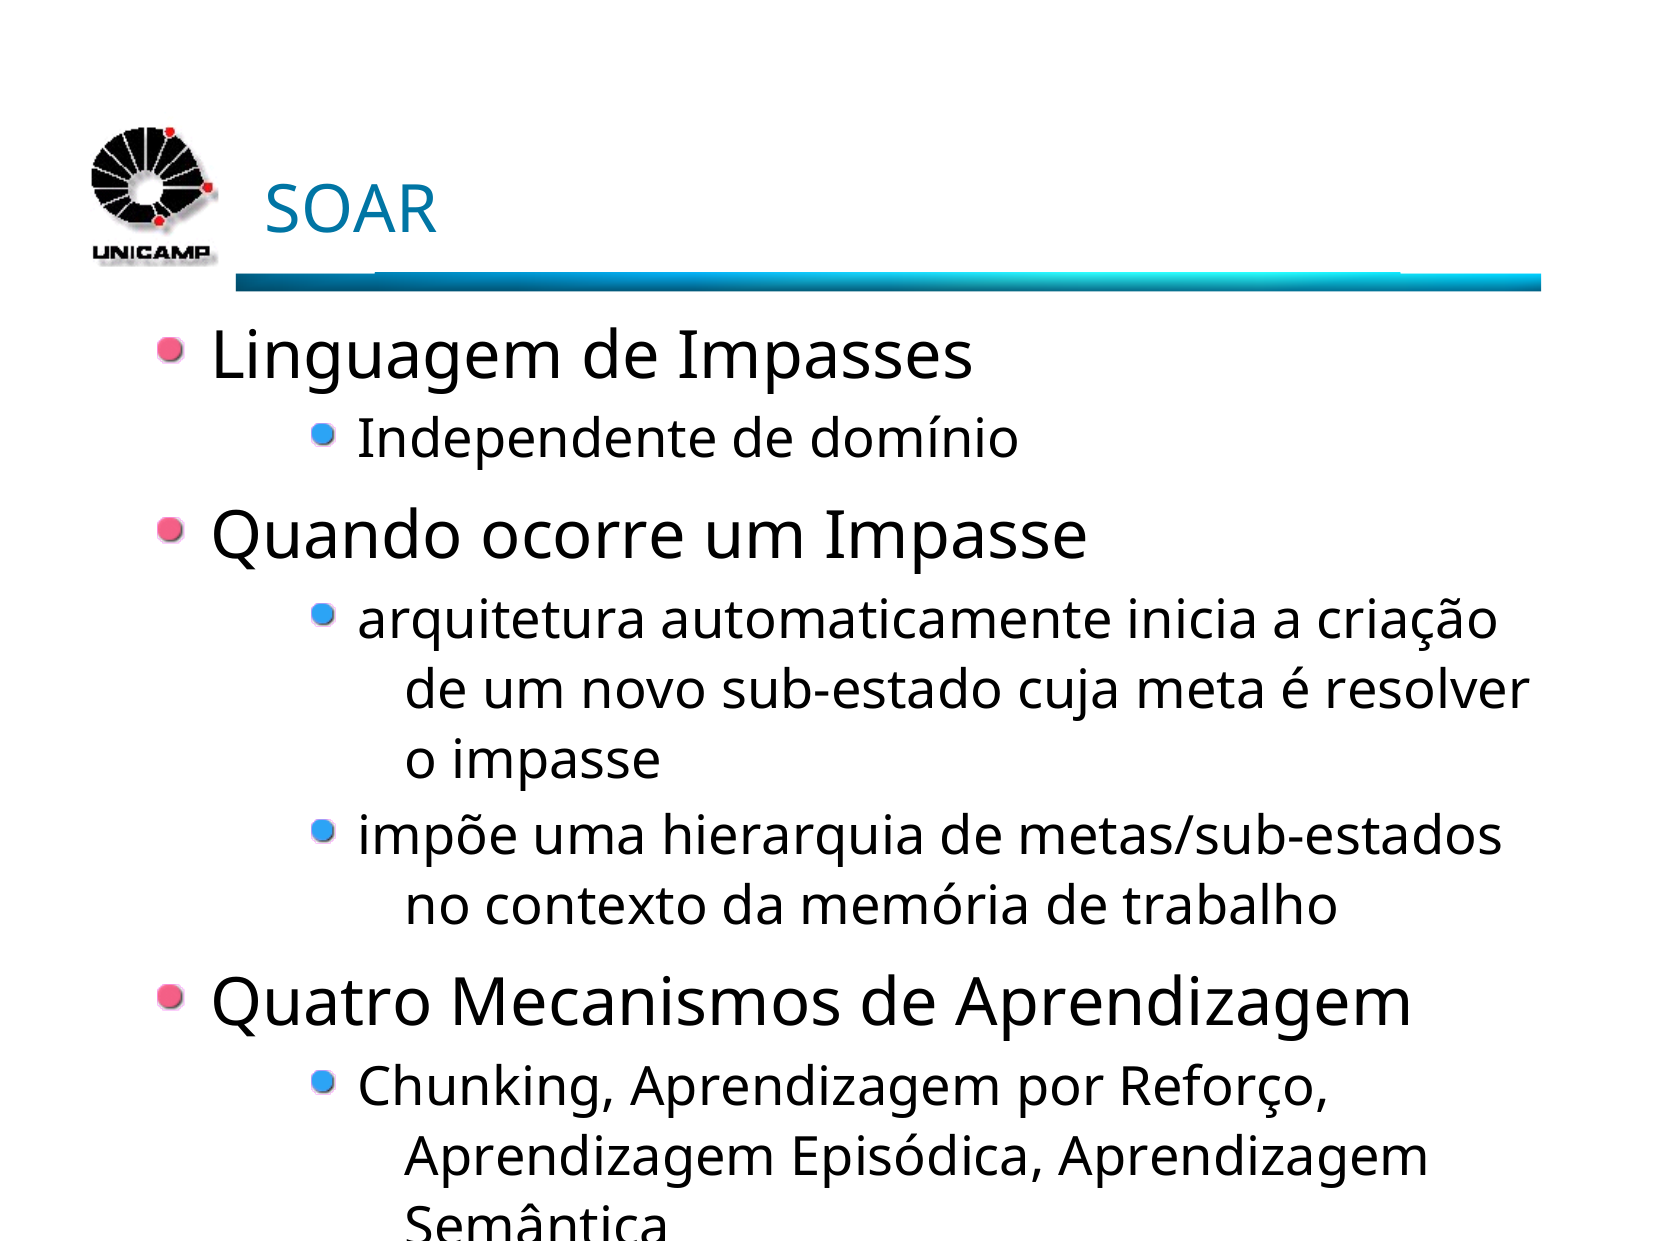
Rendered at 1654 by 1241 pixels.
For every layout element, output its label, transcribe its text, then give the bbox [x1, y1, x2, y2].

picture [125, 272, 1654, 295]
title SOAR [264, 42, 1534, 250]
list Linguagem de Impasses Independente de domínio Quando ocorre um Impasse arquitetura automaticamente inicia a criação de um novo sub-estado cuja meta é resolver o impasse impõe uma hierarquia de metas/sub-estados no contexto da memória de trabalho Quatro Mecanismos de Aprendizagem Chunking, Aprendizagem por Reforço, Aprendizagem Episódica, Aprendizagem Semântica [121, 309, 1534, 1182]
